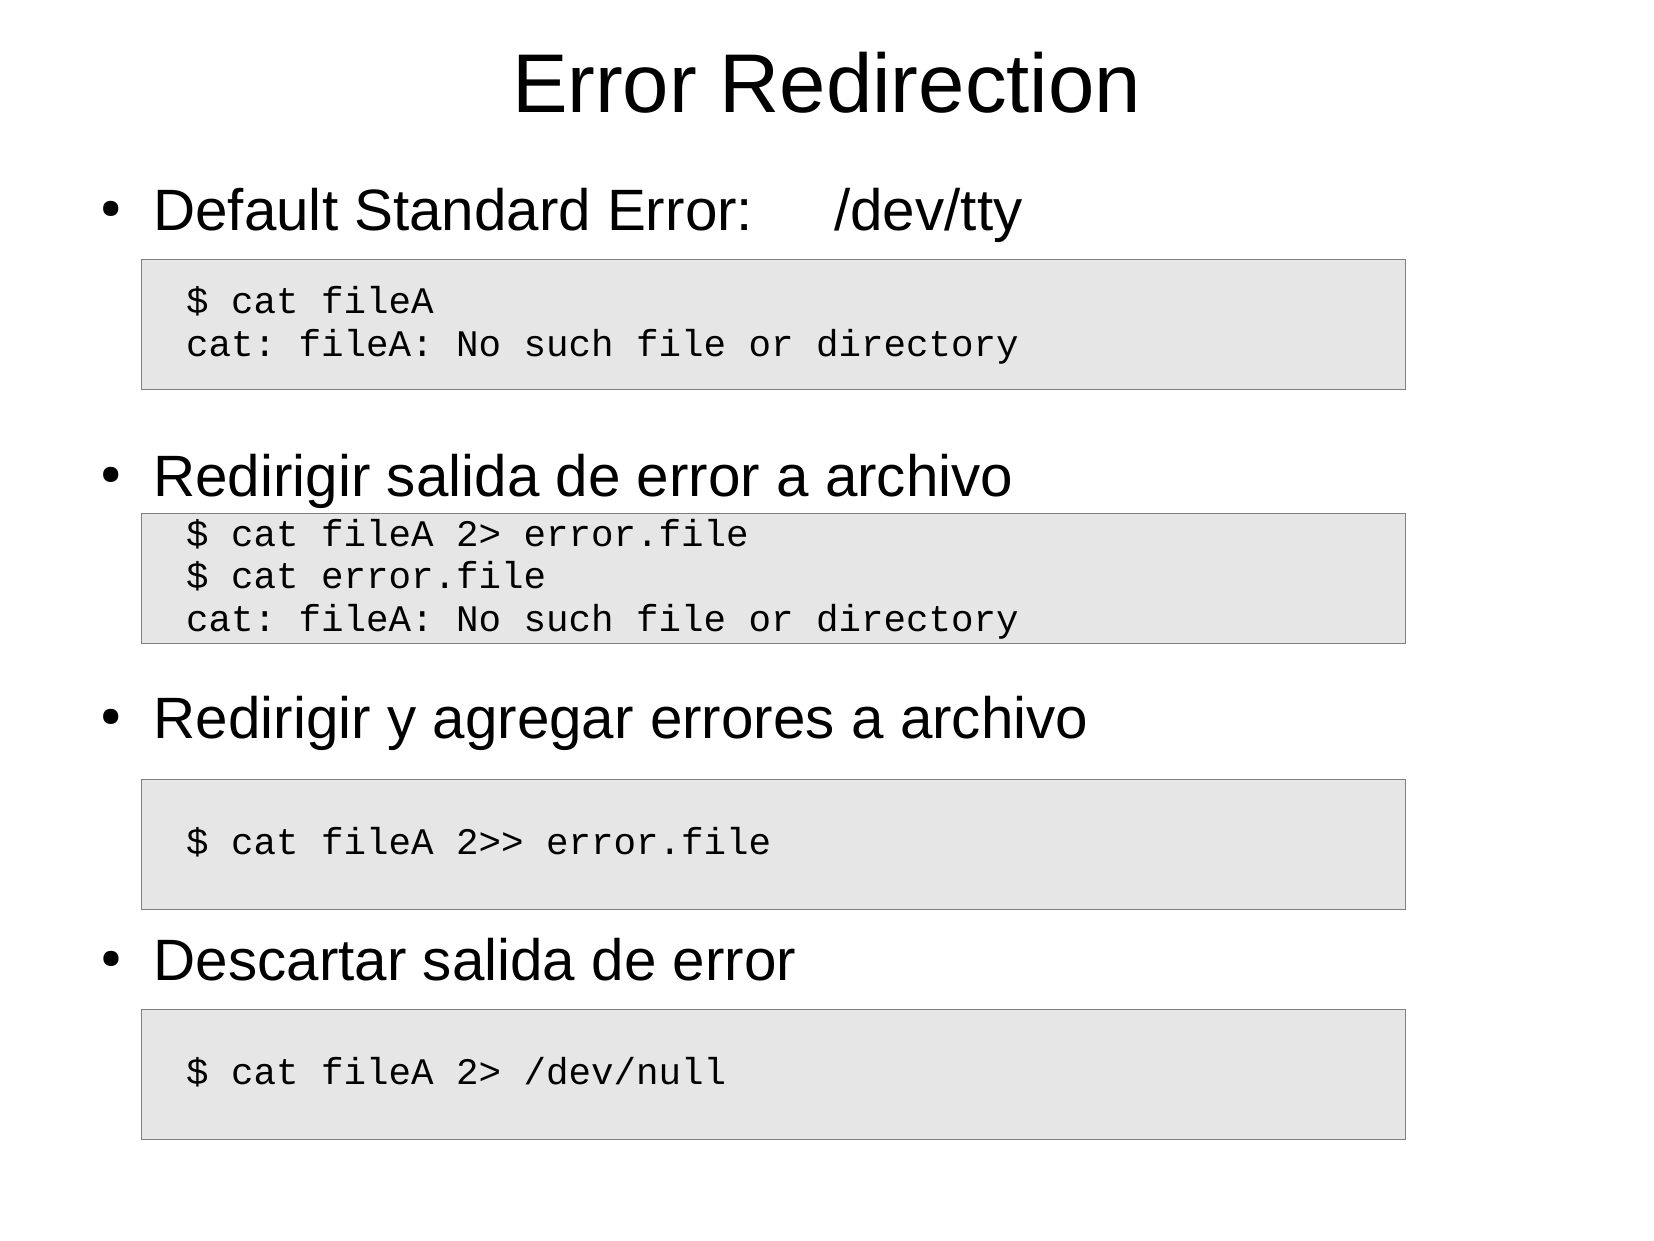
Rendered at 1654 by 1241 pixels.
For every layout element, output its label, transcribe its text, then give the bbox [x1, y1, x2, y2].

list Redirigir salida de error a archivo [82, 443, 1571, 520]
list Descartar salida de error [82, 927, 1571, 1004]
list Redirigir y agregar errores a archivo [82, 685, 1571, 762]
text_box $ cat fileA cat: fileA: No such file or directory [141, 259, 1406, 390]
text_box $ cat fileA 2> error.file $ cat error.file cat: fileA: No such file or directory [141, 513, 1406, 644]
title Error Redirection [82, 19, 1571, 148]
list Default Standard Error: /dev/tty [82, 177, 1571, 254]
text_box $ cat fileA 2>> error.file [141, 779, 1406, 910]
text_box $ cat fileA 2> /dev/null [141, 1009, 1406, 1140]
